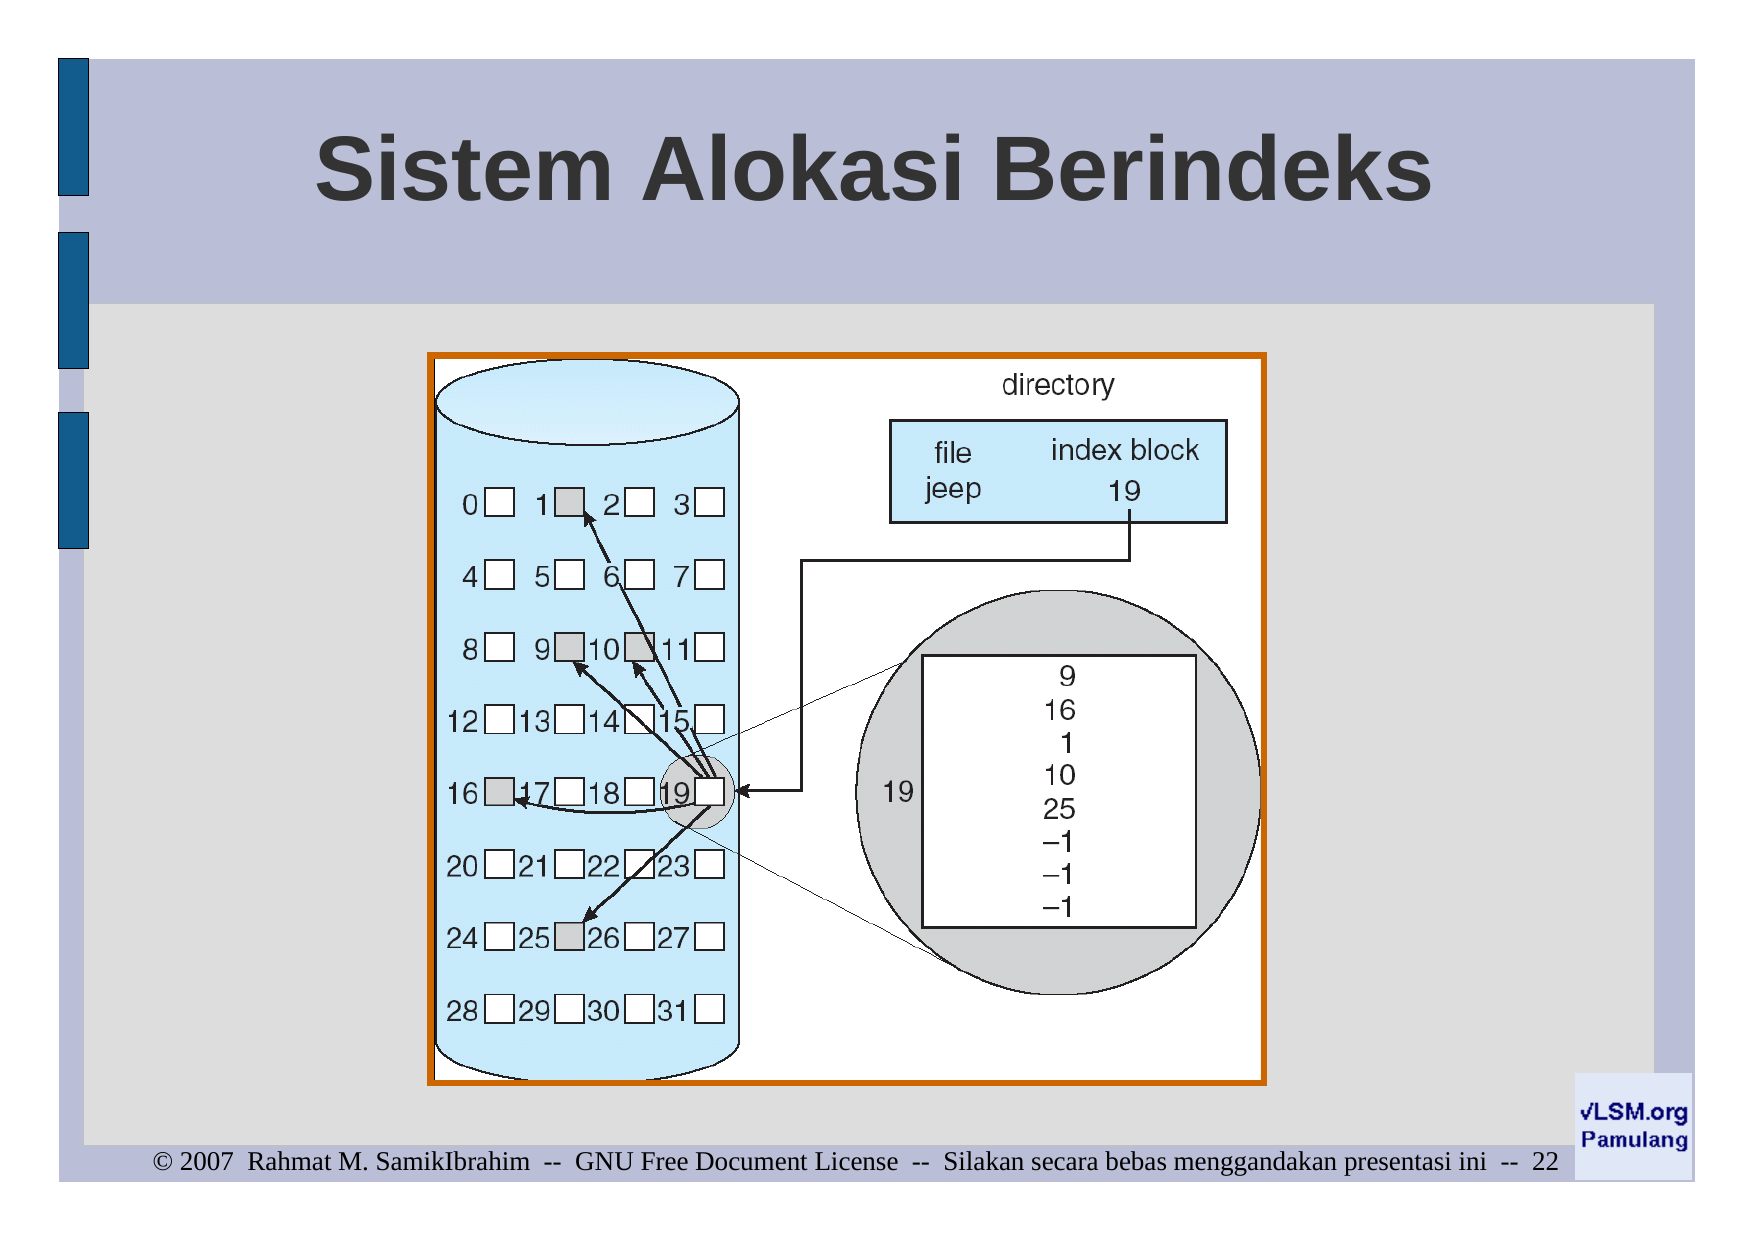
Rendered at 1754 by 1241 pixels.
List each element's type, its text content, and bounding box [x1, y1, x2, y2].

picture [1575, 1073, 1692, 1180]
picture [433, 358, 1261, 1080]
title Sistem Alokasi Berindeks [95, 74, 1655, 263]
